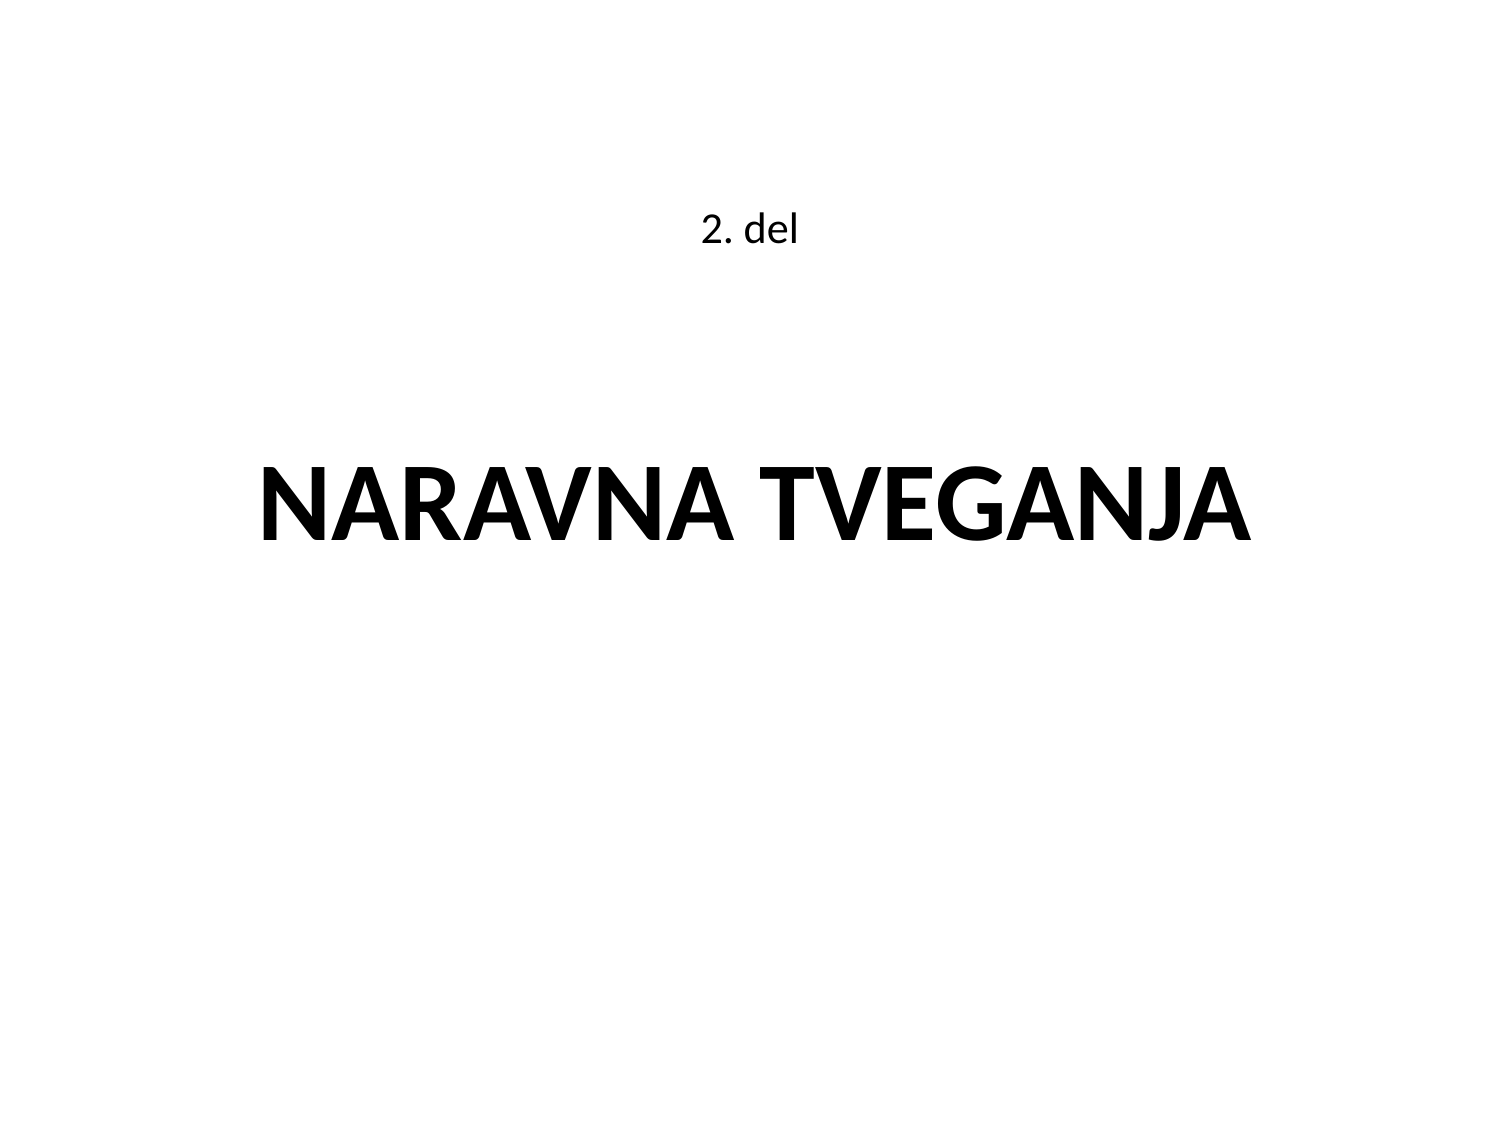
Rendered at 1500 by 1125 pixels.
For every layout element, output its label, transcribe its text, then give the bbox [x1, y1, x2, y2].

title 2. del [112, 137, 1388, 379]
subtitle NARAVNA TVEGANJA [230, 420, 1281, 709]
